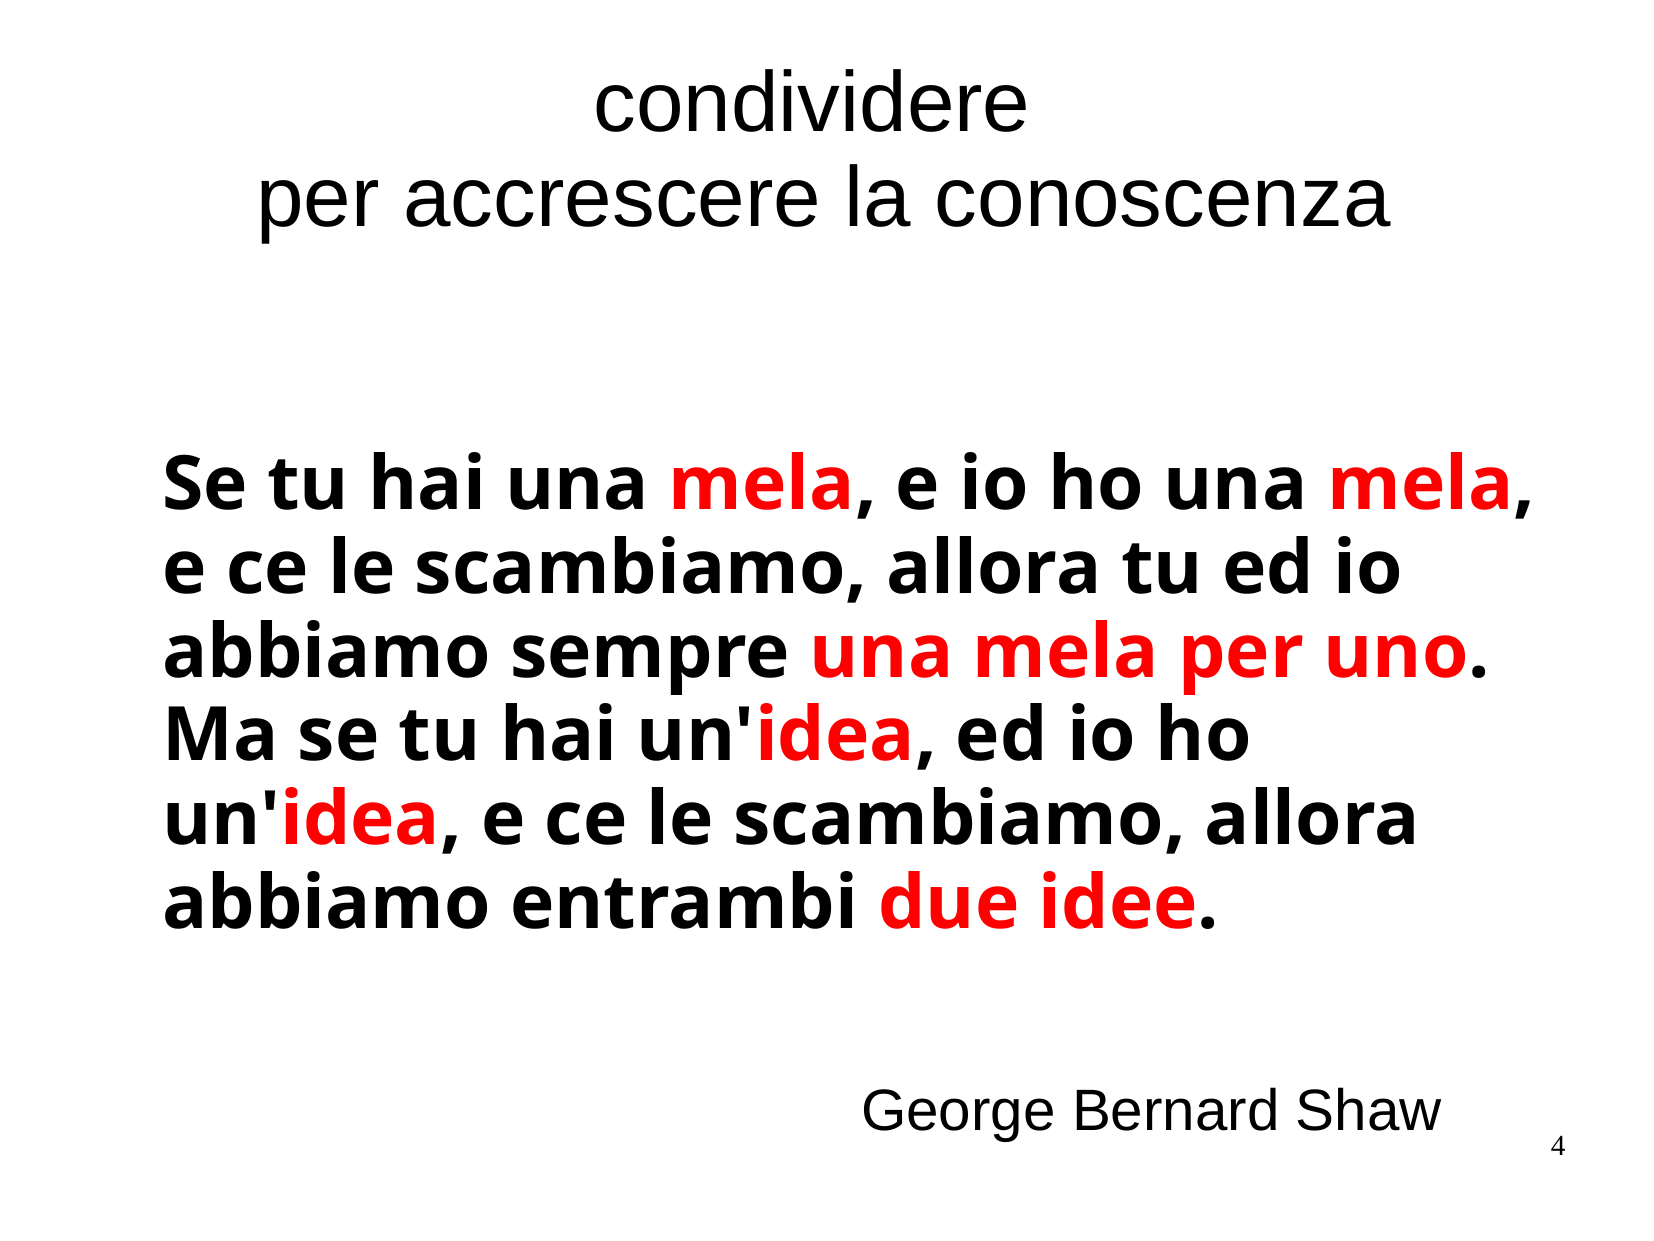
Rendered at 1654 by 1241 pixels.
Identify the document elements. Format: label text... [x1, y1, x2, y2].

title condividere per accrescere la conoscenza [82, 49, 1566, 252]
list Se tu hai una mela, e io ho una mela, e ce le scambiamo, allora tu ed io abbiamo sempre una mela per uno. Ma se tu hai un'idea, ed io ho un'idea, e ce le scambiamo, allora abbiamo entrambi due idee. George Bernard Shaw [106, 438, 1557, 1158]
